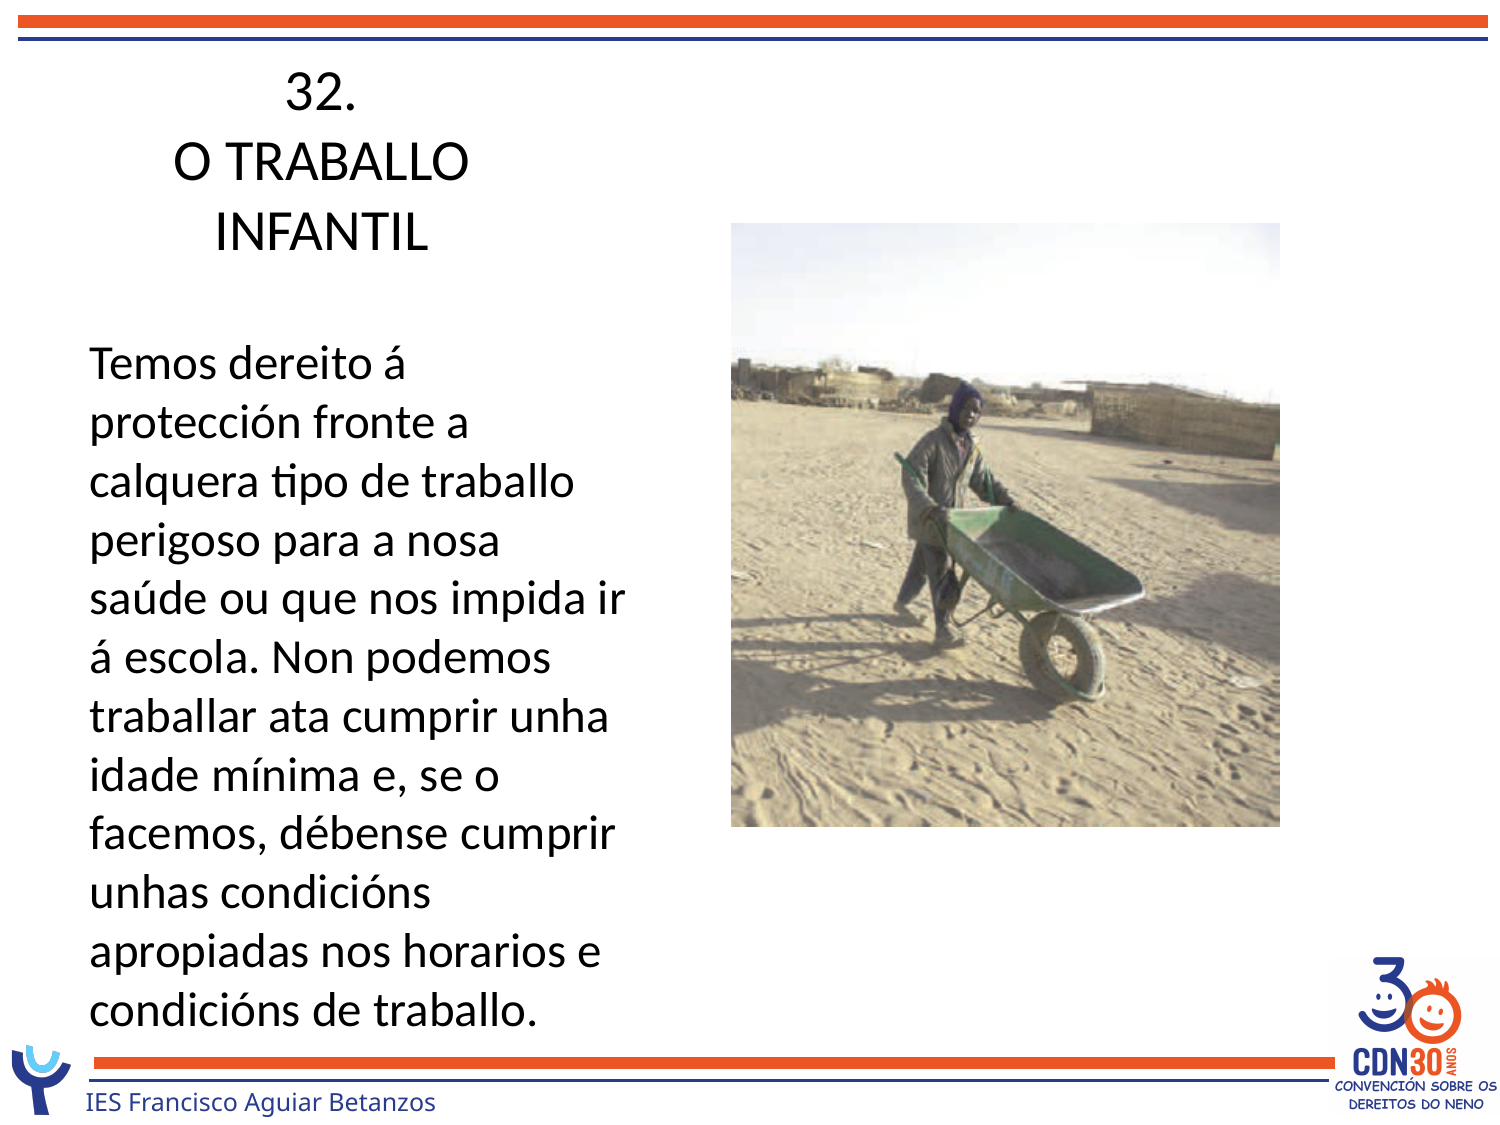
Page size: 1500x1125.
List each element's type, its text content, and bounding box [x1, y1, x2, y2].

picture [1330, 956, 1500, 1115]
picture [731, 223, 1280, 827]
title 32. O TRABALLO INFANTIL [75, 44, 569, 235]
picture [11, 1045, 71, 1115]
list Temos dereito á protección fronte a calquera tipo de traballo perigoso para a nosa saúde ou que nos impida ir á escola. Non podemos traballar ata cumprir unha idade mínima e, se o facemos, débense cumprir unhas condicións apropiadas nos horarios e condicións de traballo. [75, 235, 643, 1048]
